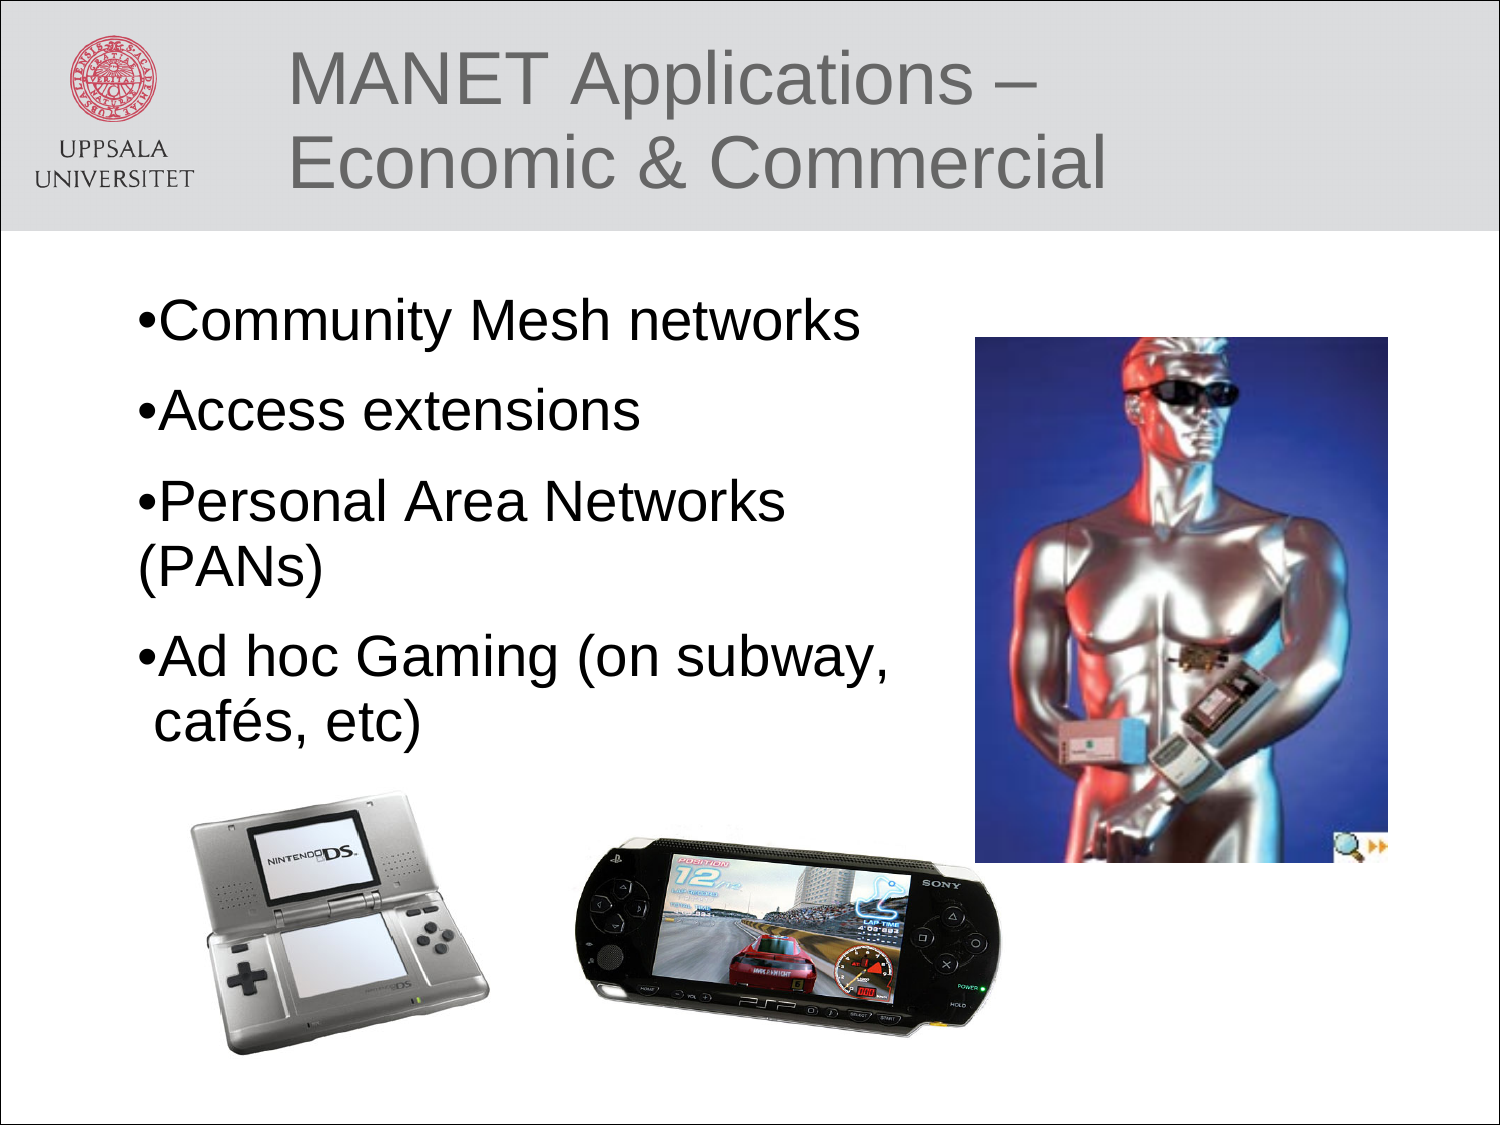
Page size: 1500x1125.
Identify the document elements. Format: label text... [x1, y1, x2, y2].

picture [187, 787, 496, 1059]
list Community Mesh networks Access extensions Personal Area Networks (PANs) Ad hoc Gaming (on subway, cafés, etc) [137, 287, 901, 1001]
title MANET Applications – Economic & Commercial [287, 20, 1388, 222]
picture [1, 1, 1499, 231]
picture [562, 337, 1388, 1051]
